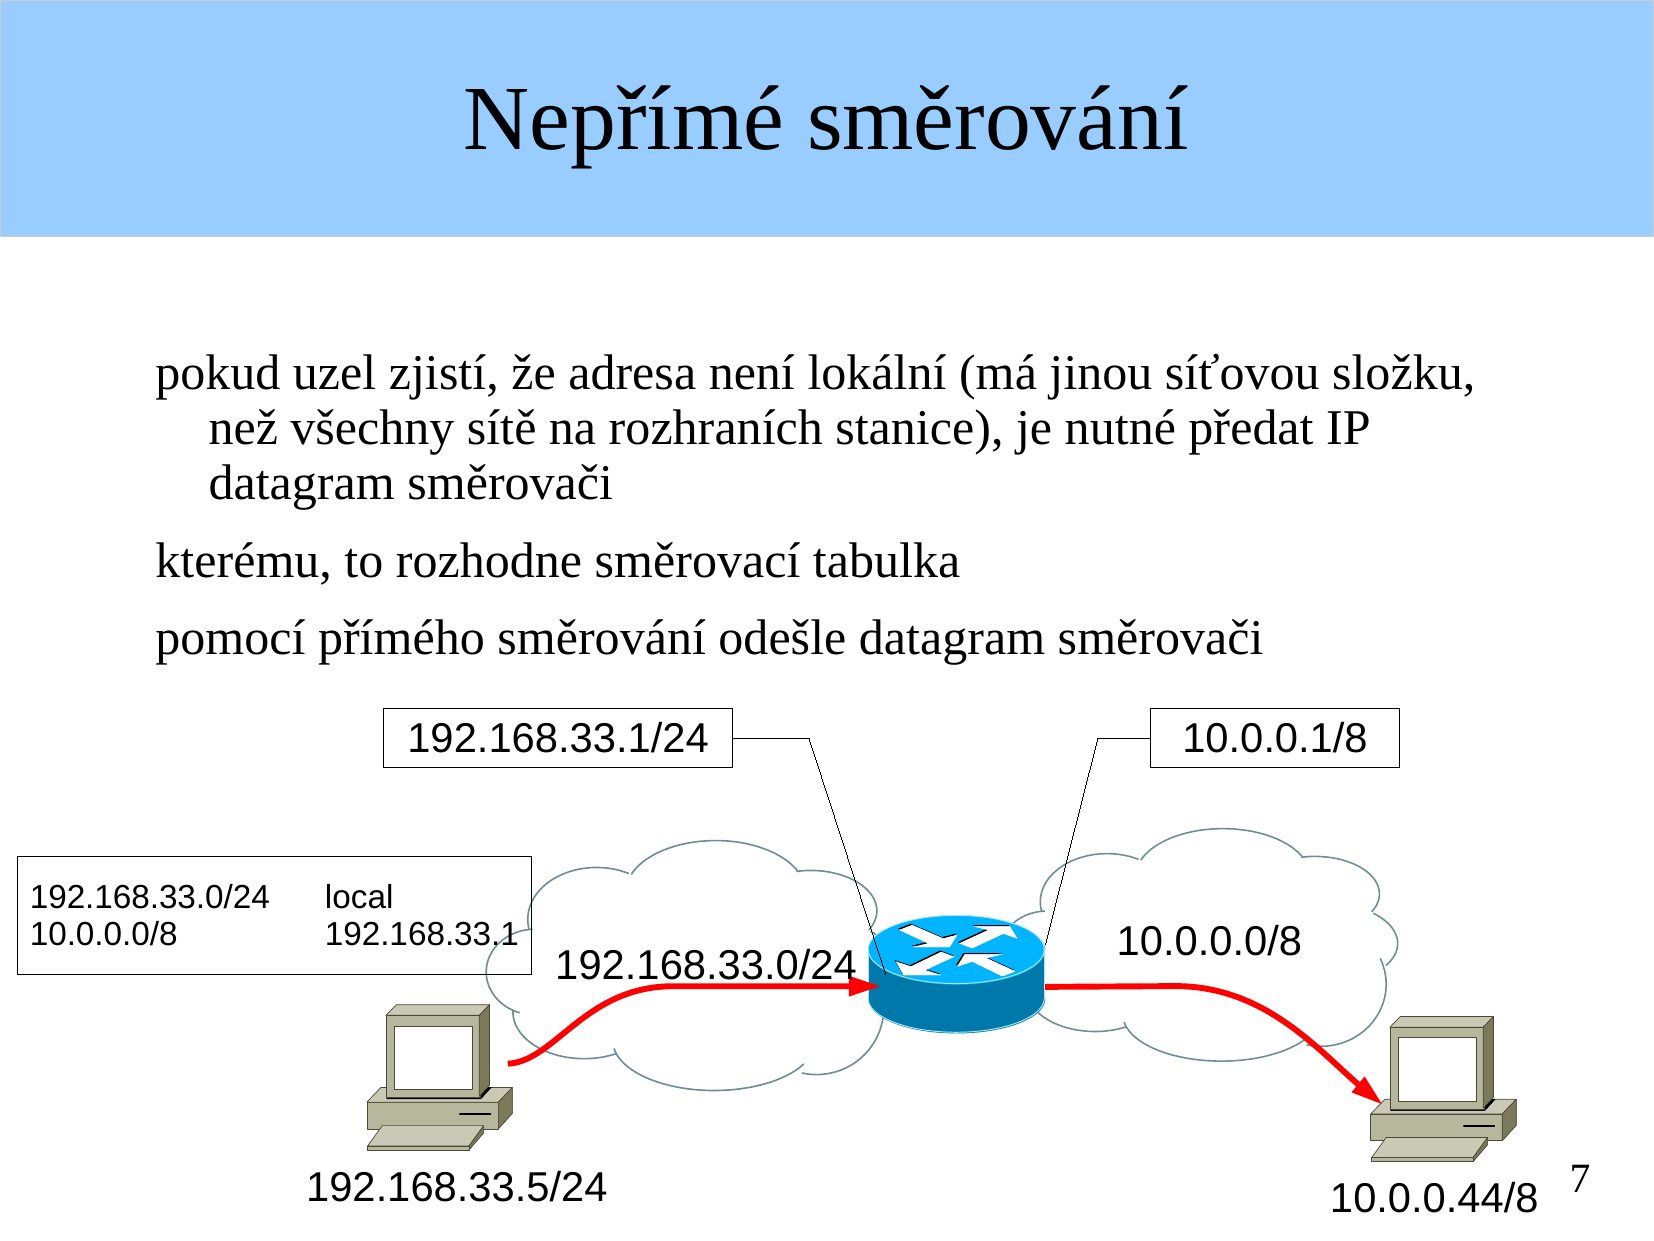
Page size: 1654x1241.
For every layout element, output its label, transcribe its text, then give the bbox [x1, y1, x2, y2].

text_box 10.0.0.1/8 [1150, 708, 1400, 768]
title Nepřímé směrování [0, 0, 1654, 237]
picture [958, 954, 1013, 975]
picture [961, 926, 1015, 947]
text_box 10.0.0.44/8 [1330, 1175, 1539, 1238]
picture [900, 925, 956, 947]
text_box 192.168.33.1/24 [383, 708, 733, 768]
picture [966, 826, 1518, 1164]
text_box 192.168.33.0/24 local 10.0.0.0/8 192.168.33.1 [17, 856, 532, 975]
picture [898, 952, 952, 977]
list pokud uzel zjistí, že adresa není lokální (má jinou síťovou složku, než všechny sítě na rozhraních stanice), je nutné předat IP datagram směrovači kterému, to rozhodne směrovací tabulka pomocí přímého směrování odešle datagram směrovači [137, 344, 1506, 666]
picture [366, 838, 1329, 1152]
text_box 10.0.0.0/8 [1116, 918, 1303, 981]
text_box 192.168.33.5/24 [305, 1163, 608, 1226]
text_box 192.168.33.0/24 [555, 941, 858, 1004]
